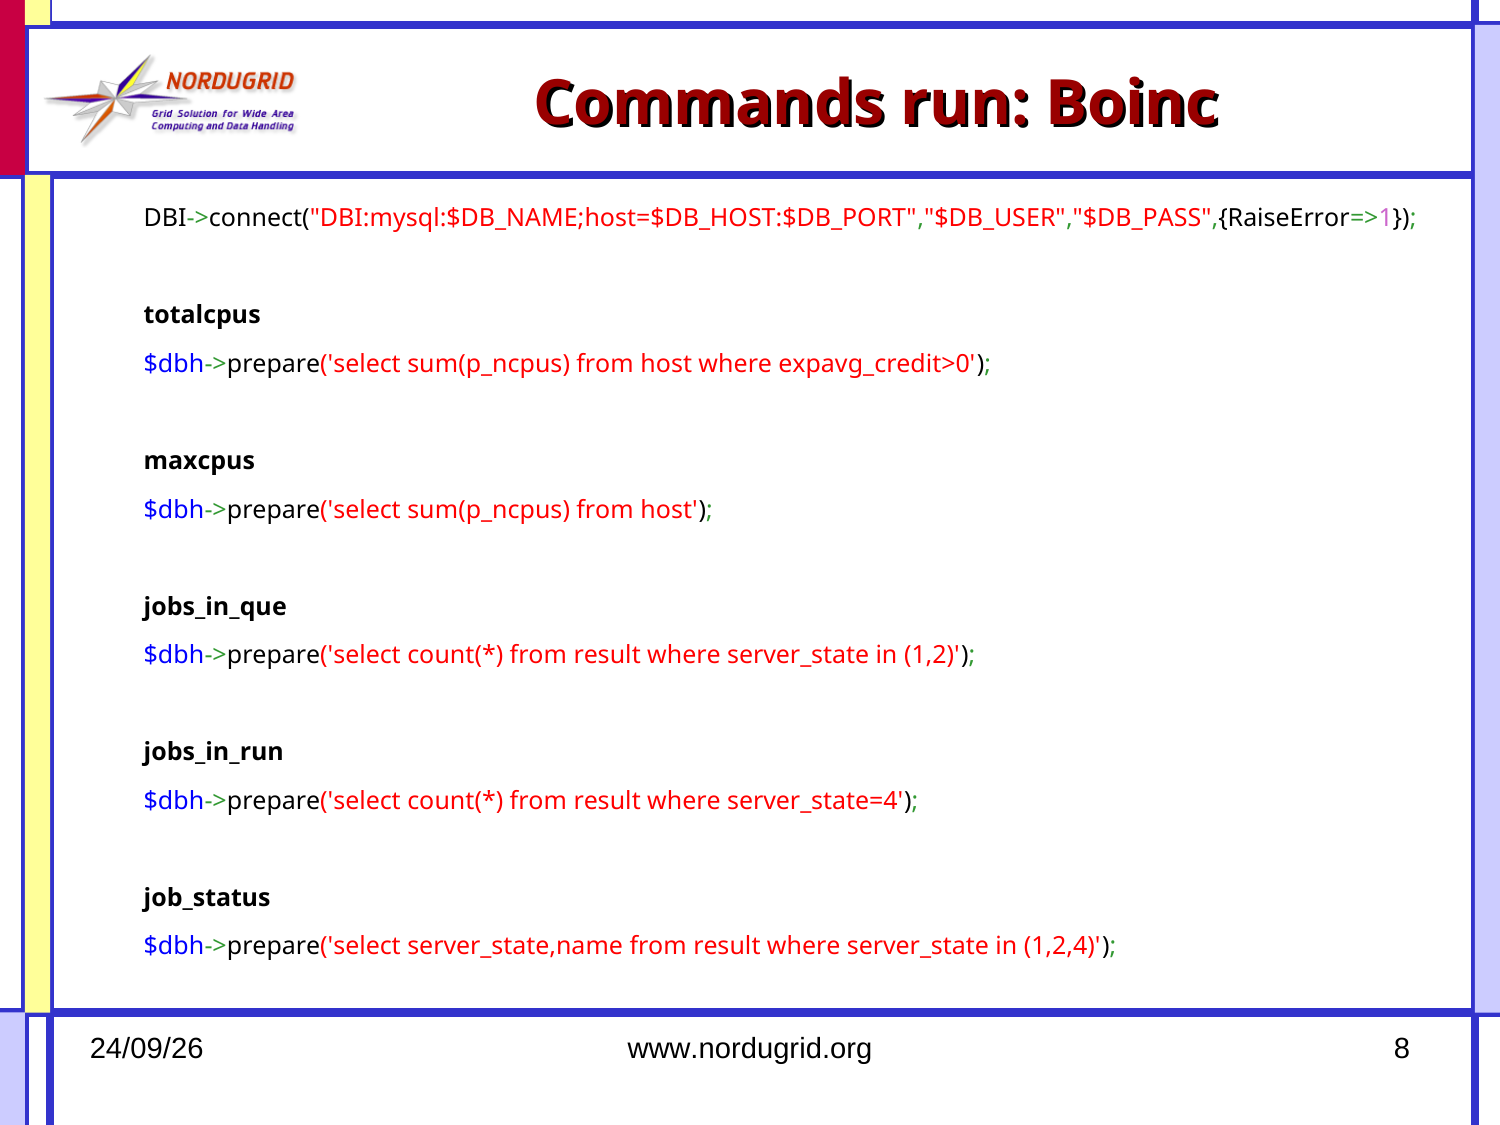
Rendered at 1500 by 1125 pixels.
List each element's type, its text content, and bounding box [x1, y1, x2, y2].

picture [40, 49, 301, 148]
title Commands run: Boinc [324, 17, 1428, 183]
list DBI->connect("DBI:mysql:$DB_NAME;host=$DB_HOST:$DB_PORT","$DB_USER","$DB_PASS",{RaiseError=>1}); totalcpus $dbh->prepare('select sum(p_ncpus) from host where expavg_credit>0'); maxcpus $dbh->prepare('select sum(p_ncpus) from host'); jobs_in_que $dbh->prepare('select count(*) from result where server_state in (1,2)'); jobs_in_run $dbh->prepare('select count(*) from result where server_state=4'); job_status $dbh->prepare('select server_state,name from result where server_state in (1,2,4)'); [87, 200, 1426, 916]
